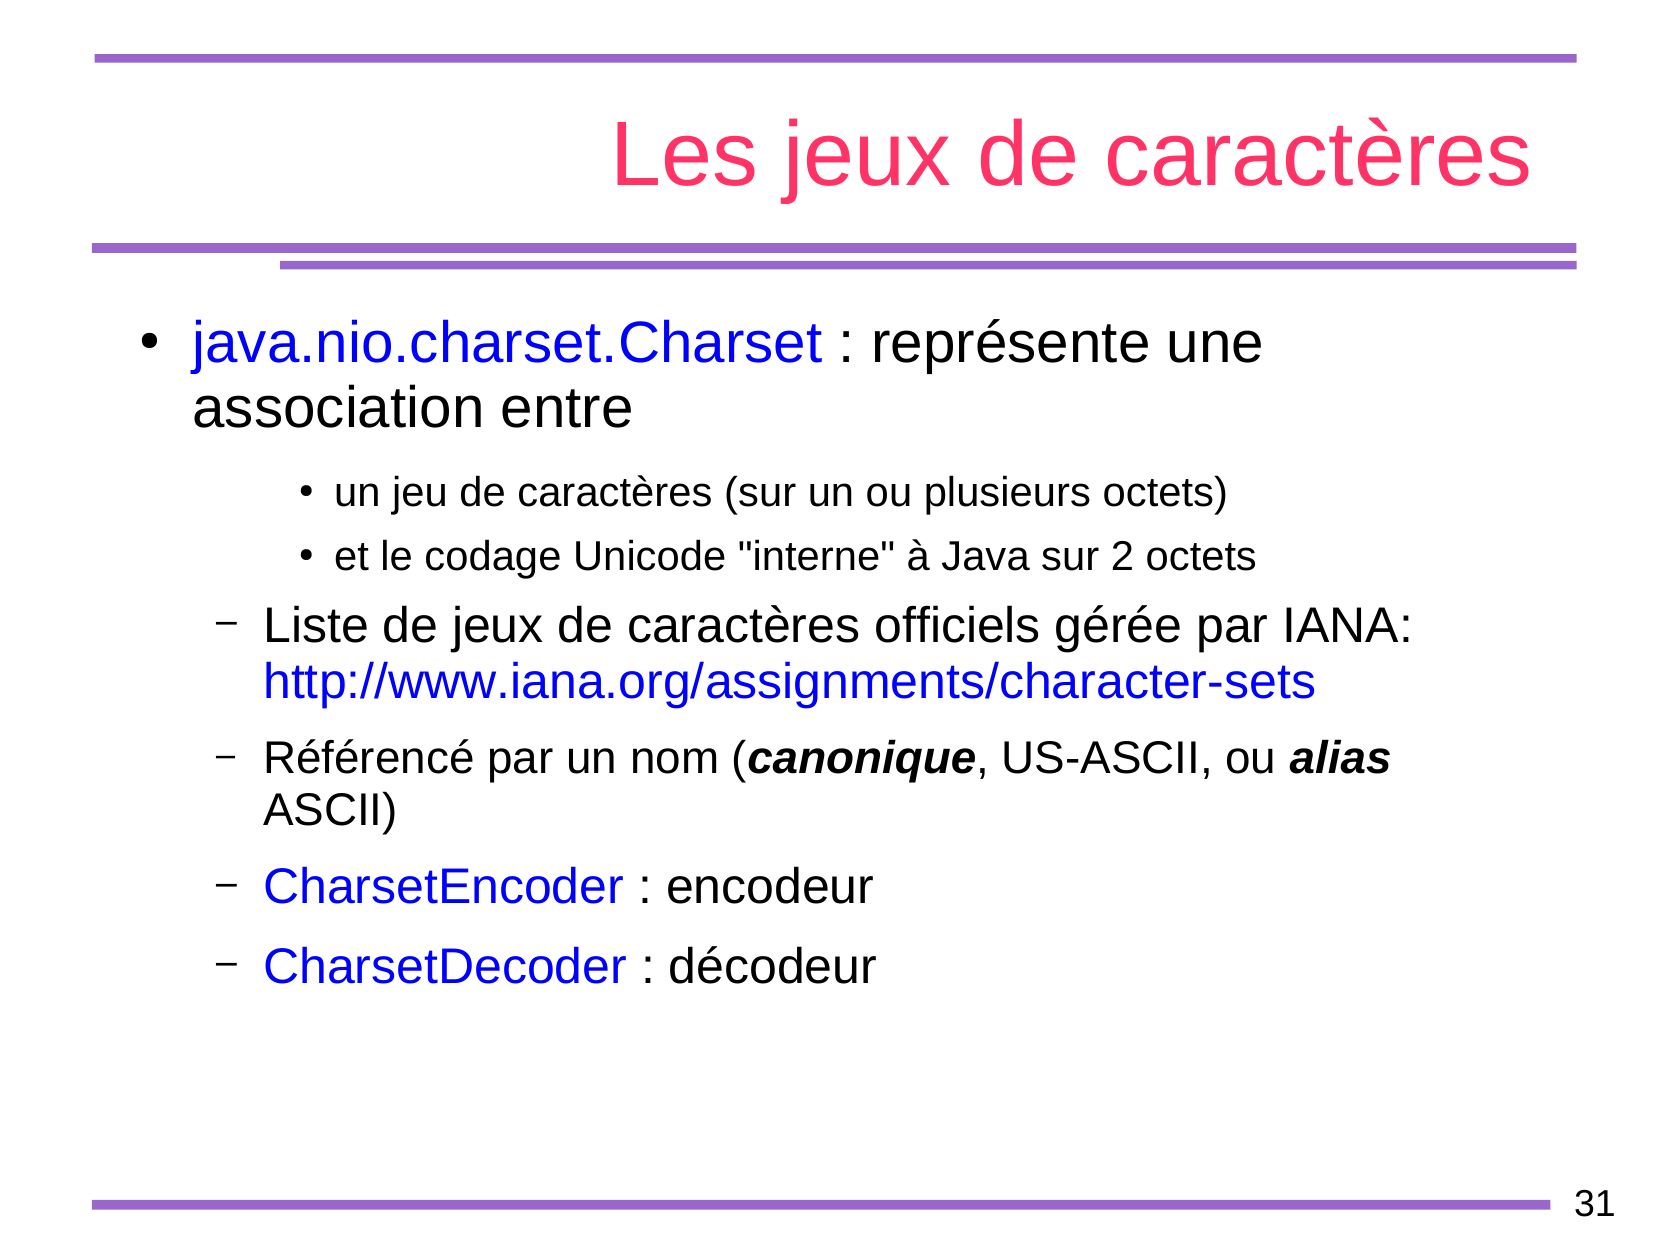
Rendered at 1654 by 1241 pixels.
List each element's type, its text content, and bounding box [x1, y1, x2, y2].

title Les jeux de caractères [121, 49, 1534, 257]
list java.nio.charset.Charset : représente une association entre un jeu de caractères (sur un ou plusieurs octets) et le codage Unicode "interne" à Java sur 2 octets Liste de jeux de caractères officiels gérée par IANA: http://www.iana.org/assignments/character-sets Référencé par un nom (canonique, US-ASCII, ou alias ASCII) CharsetEncoder : encodeur CharsetDecoder : décodeur [121, 309, 1534, 1162]
